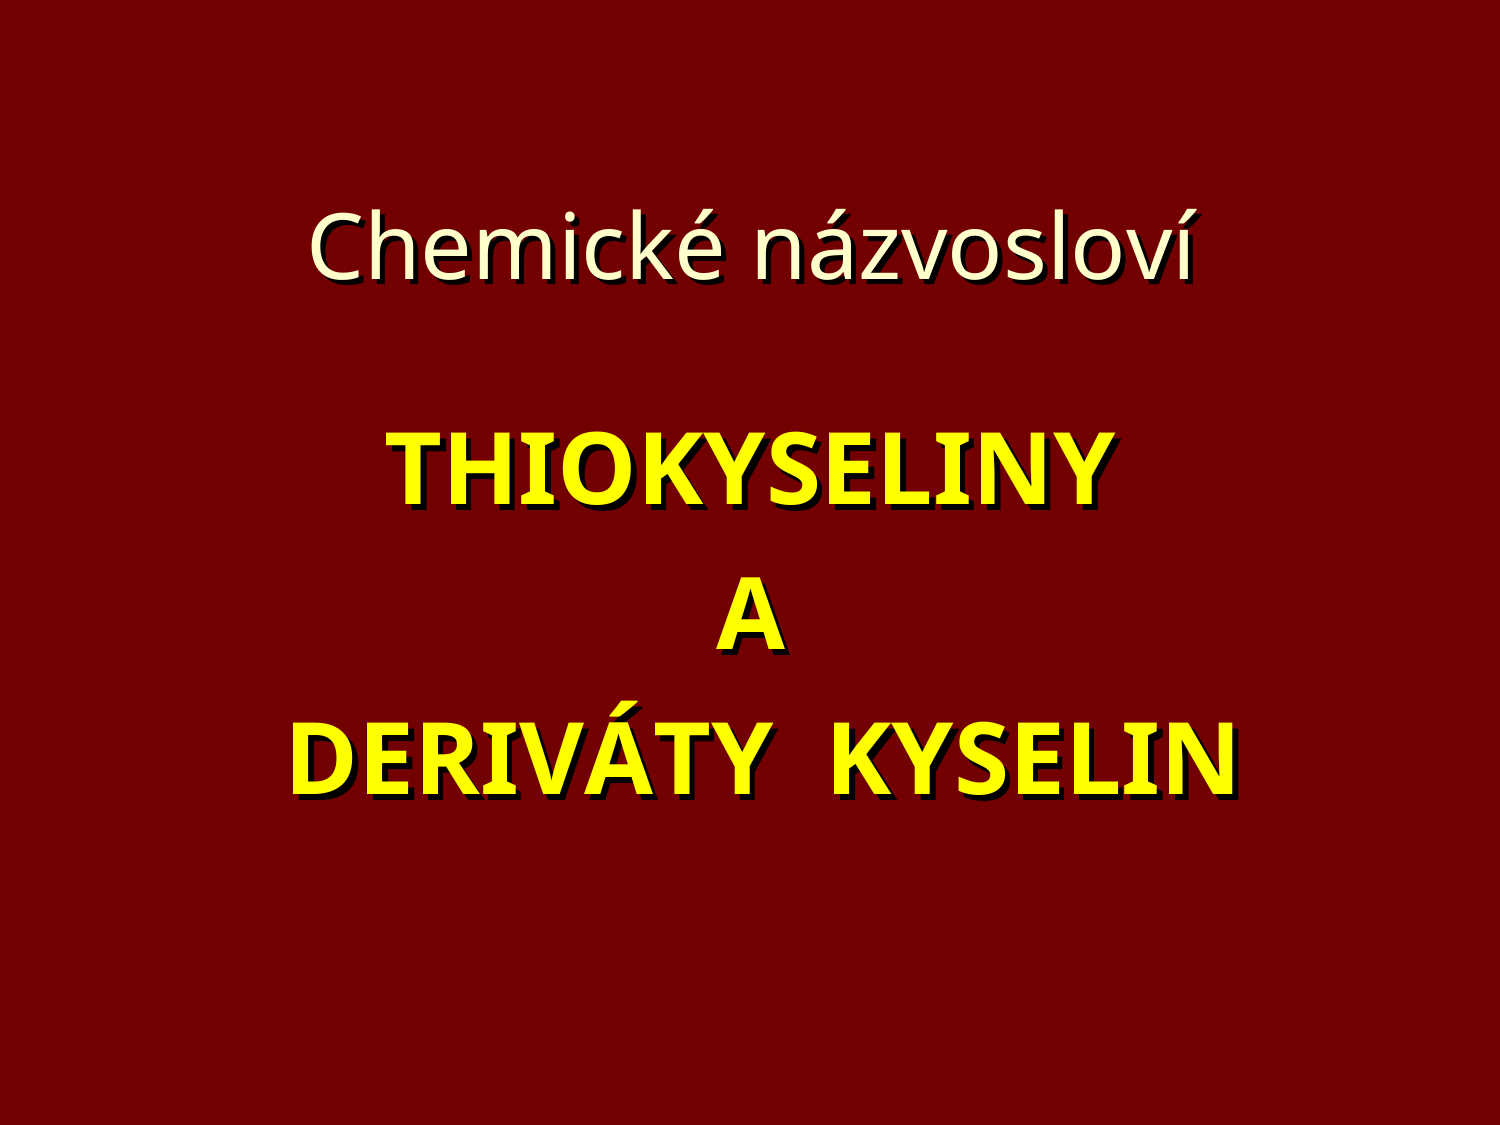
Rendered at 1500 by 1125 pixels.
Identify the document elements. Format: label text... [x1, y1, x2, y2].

title Chemické názvosloví [76, 148, 1427, 337]
list THIOKYSELINY A DERIVÁTY KYSELIN [88, 397, 1439, 1095]
